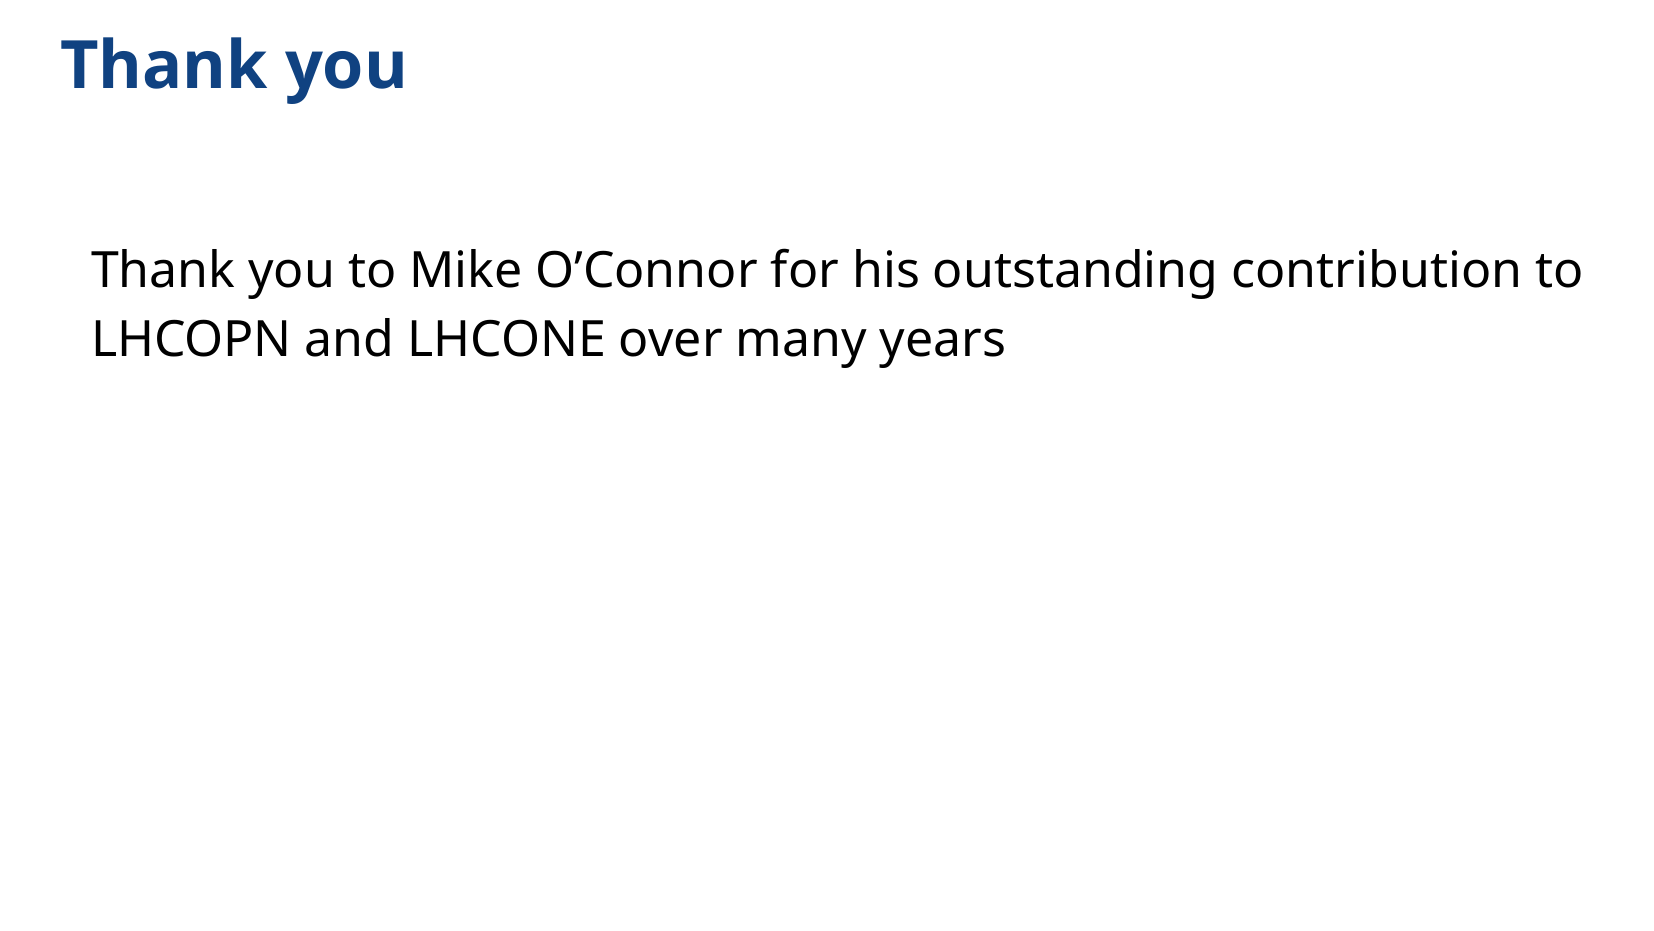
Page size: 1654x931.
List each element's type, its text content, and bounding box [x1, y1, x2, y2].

text_box Thank you to Mike O’Connor for his outstanding contribution to LHCOPN and LHCONE over many years [76, 146, 1601, 931]
title Thank you [60, 0, 1528, 138]
